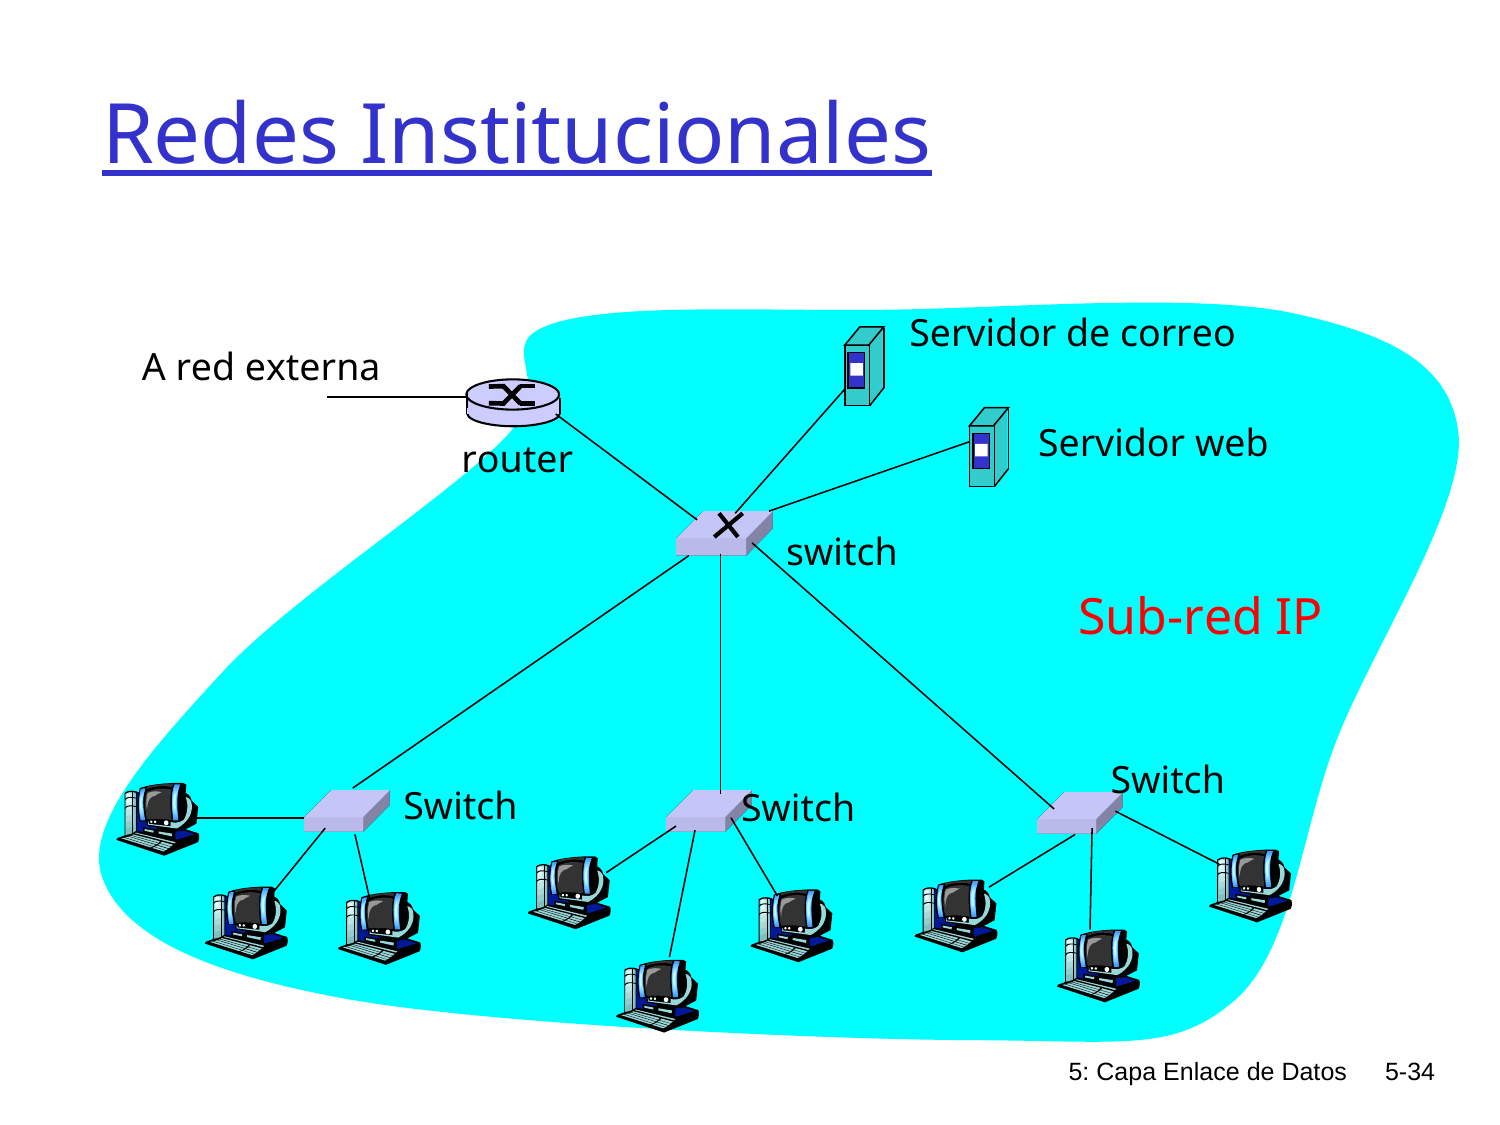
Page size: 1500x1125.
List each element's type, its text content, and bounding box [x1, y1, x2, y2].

picture [527, 855, 612, 930]
picture [750, 888, 835, 963]
text_box [98, 306, 1459, 1042]
text_box Sub-red IP [1063, 576, 1339, 653]
picture [914, 878, 999, 953]
text_box router [446, 427, 589, 489]
text_box switch [771, 520, 913, 582]
text_box Servidor de correo [894, 301, 1252, 362]
text_box Switch [726, 776, 871, 837]
picture [116, 782, 201, 856]
picture [204, 885, 290, 960]
picture [338, 891, 423, 965]
text_box Servidor web [1023, 410, 1284, 472]
picture [616, 959, 701, 1033]
title Redes Institucionales [87, 37, 1363, 225]
text_box Switch [1095, 748, 1241, 810]
text_box Switch [388, 774, 563, 835]
picture [1057, 928, 1142, 1003]
text_box A red externa [127, 334, 396, 396]
picture [1209, 848, 1294, 923]
